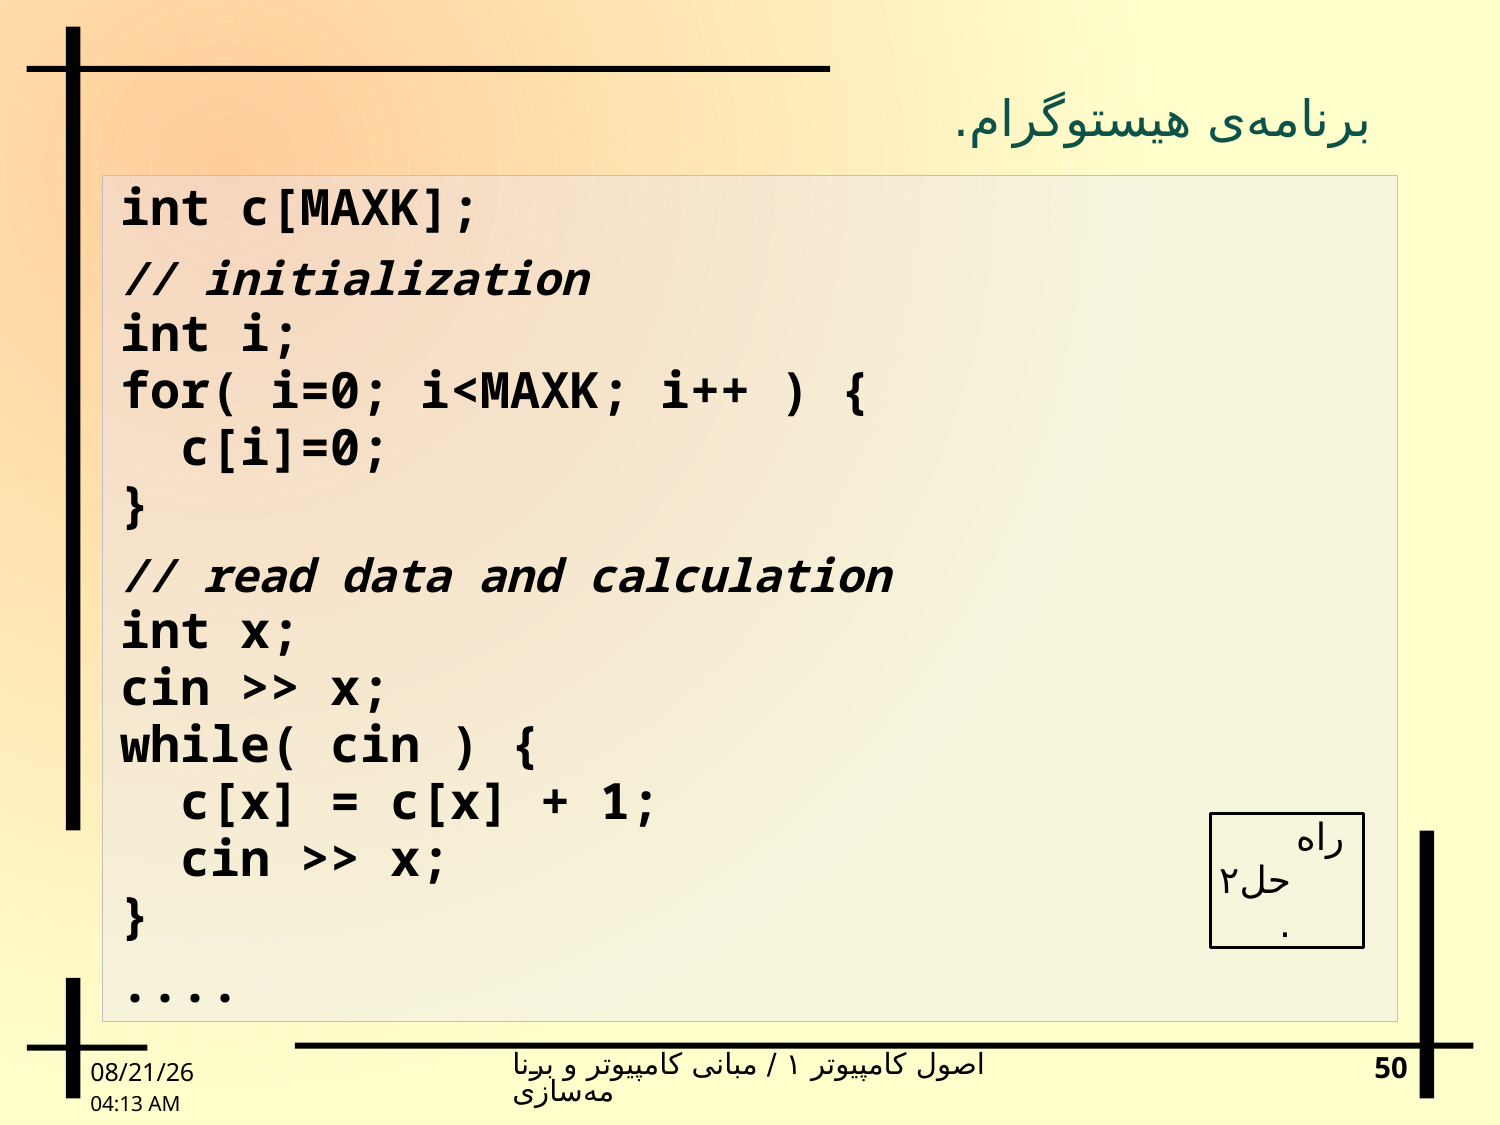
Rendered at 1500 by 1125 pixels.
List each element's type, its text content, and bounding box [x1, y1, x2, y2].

text_box int c[MAXK]; // initialization int i; for( i=0; i<MAXK; i++ ) { c[i]=0; } // read data and calculation int x; cin >> x; while( cin ) { c[x] = c[x] + 1; cin >> x; } .... [102, 188, 1398, 1022]
list راه حل۲. [1210, 813, 1364, 879]
list برنامه‌ی هیستوگرام. [86, 89, 1425, 188]
